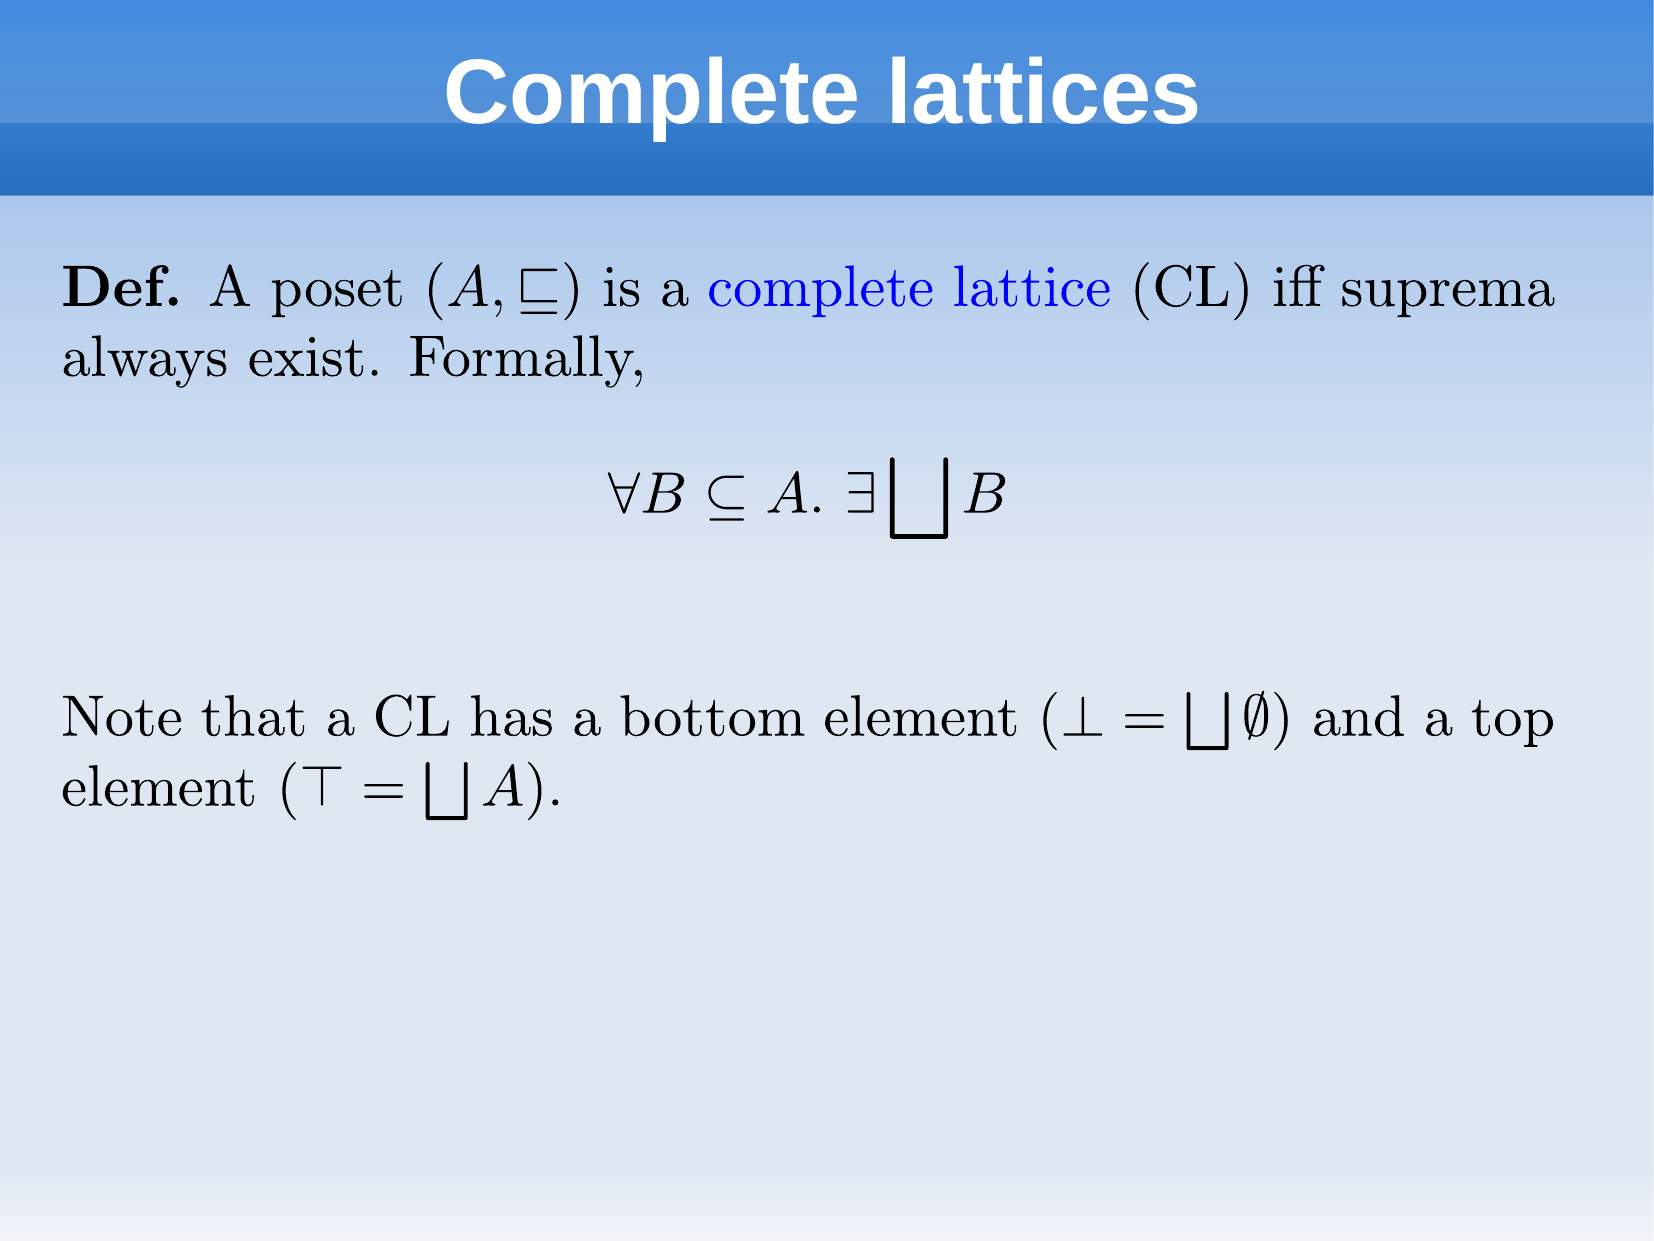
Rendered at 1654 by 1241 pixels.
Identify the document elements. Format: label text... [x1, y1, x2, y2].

picture [0, 0, 1654, 1241]
title Complete lattices [59, 0, 1588, 188]
